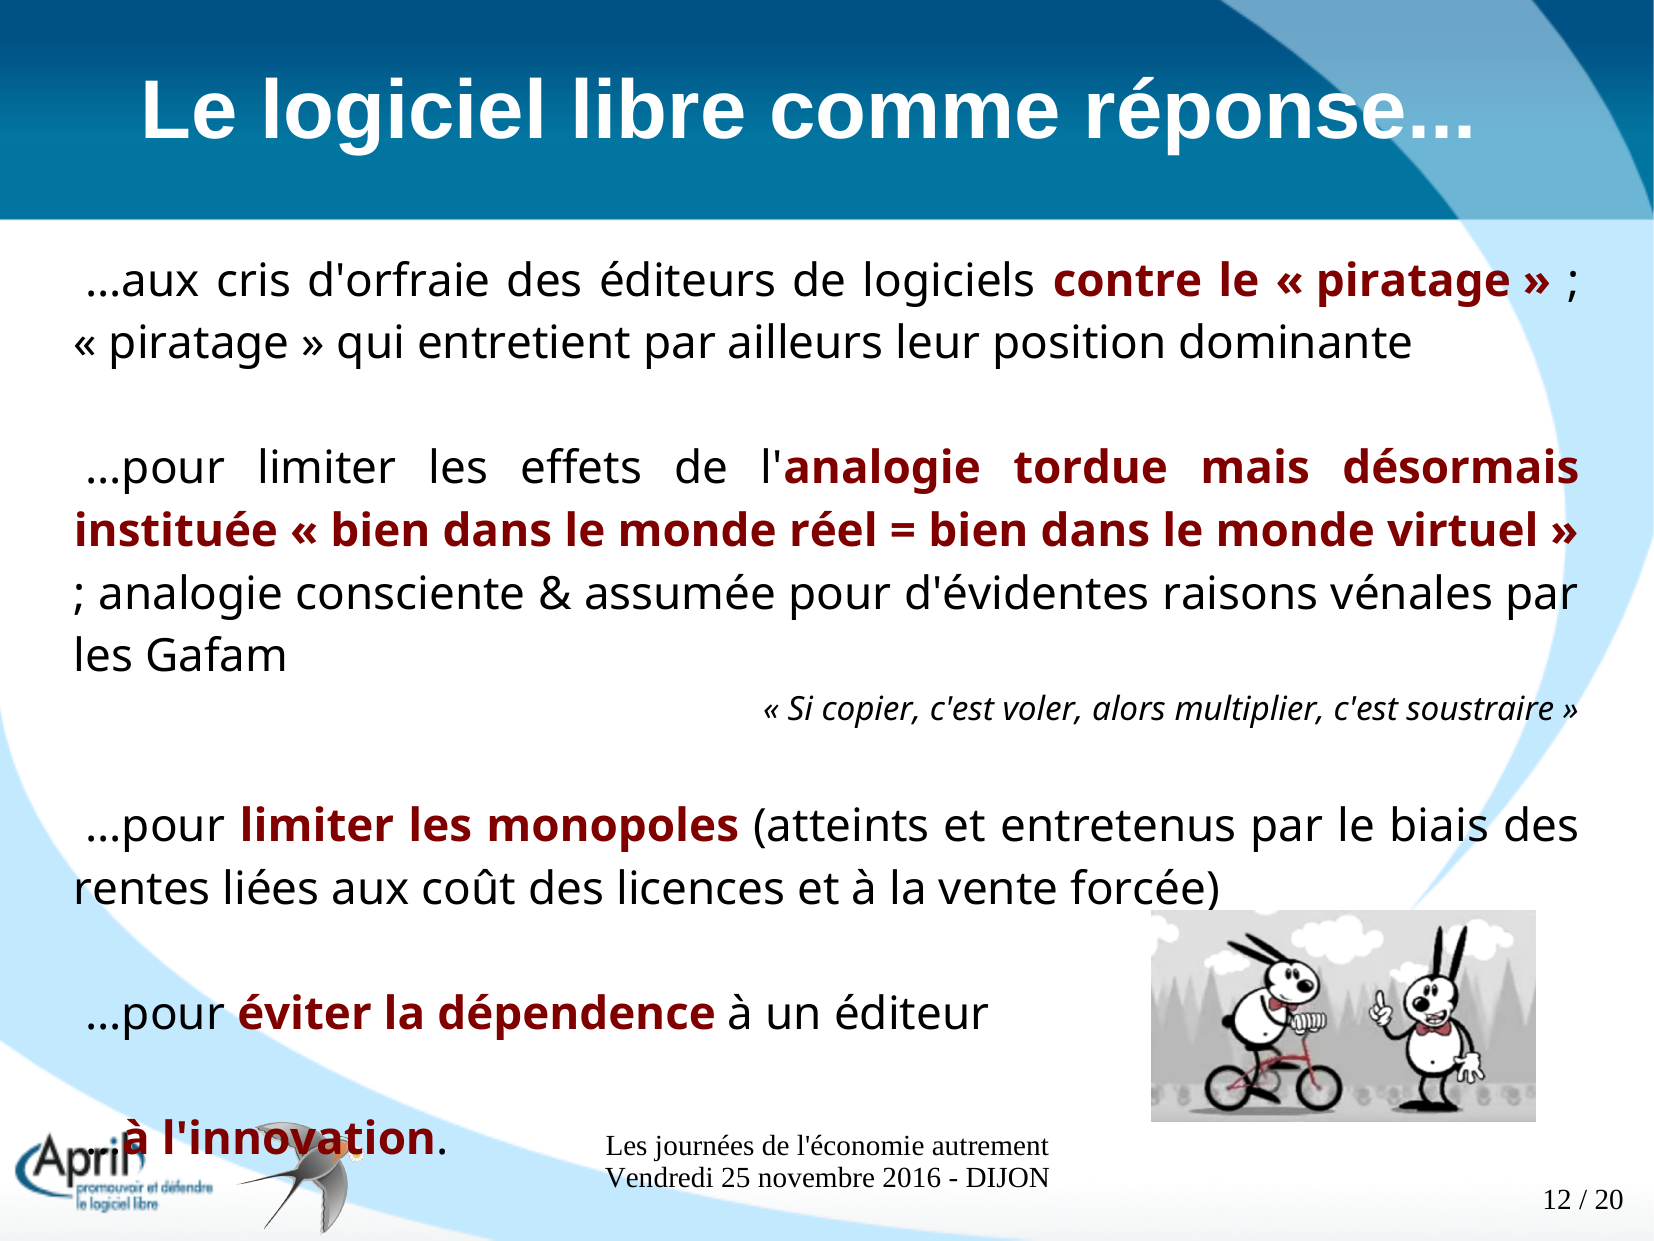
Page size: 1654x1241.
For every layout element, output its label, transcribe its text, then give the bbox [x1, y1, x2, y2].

title Le logiciel libre comme réponse... [76, 5, 1565, 213]
text_box ...aux cris d'orfraie des éditeurs de logiciels contre le « piratage » ; « piratage » qui entretient par ailleurs leur position dominante ...pour limiter les effets de l'analogie tordue mais désormais instituée « bien dans le monde réel = bien dans le monde virtuel » ; analogie consciente & assumée pour d'évidentes raisons vénales par les Gafam « Si copier, c'est voler, alors multiplier, c'est soustraire » ...pour limiter les monopoles (atteints et entretenus par le biais des rentes liées aux coût des licences et à la vente forcée) ...pour éviter la dépendence à un éditeur ...à l'innovation. [59, 240, 1595, 1182]
picture [0, 0, 1654, 1241]
